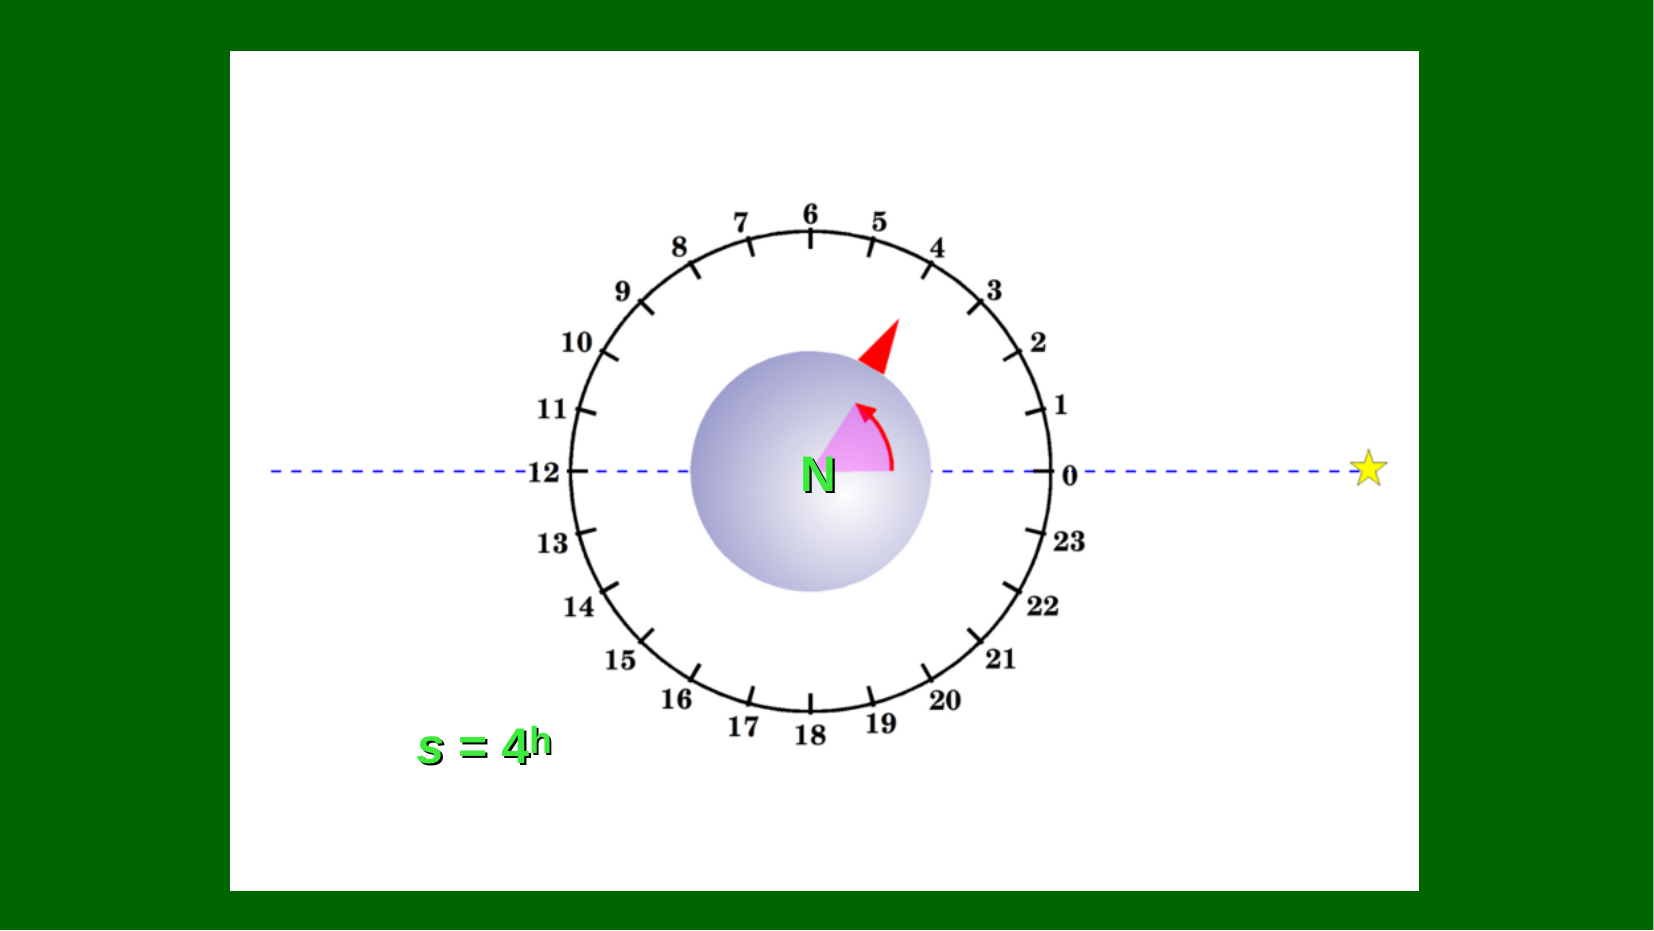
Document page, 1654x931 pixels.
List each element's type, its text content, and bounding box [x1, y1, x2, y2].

picture [230, 51, 1419, 892]
text_box N [784, 438, 851, 510]
text_box s = 4h [401, 710, 567, 782]
